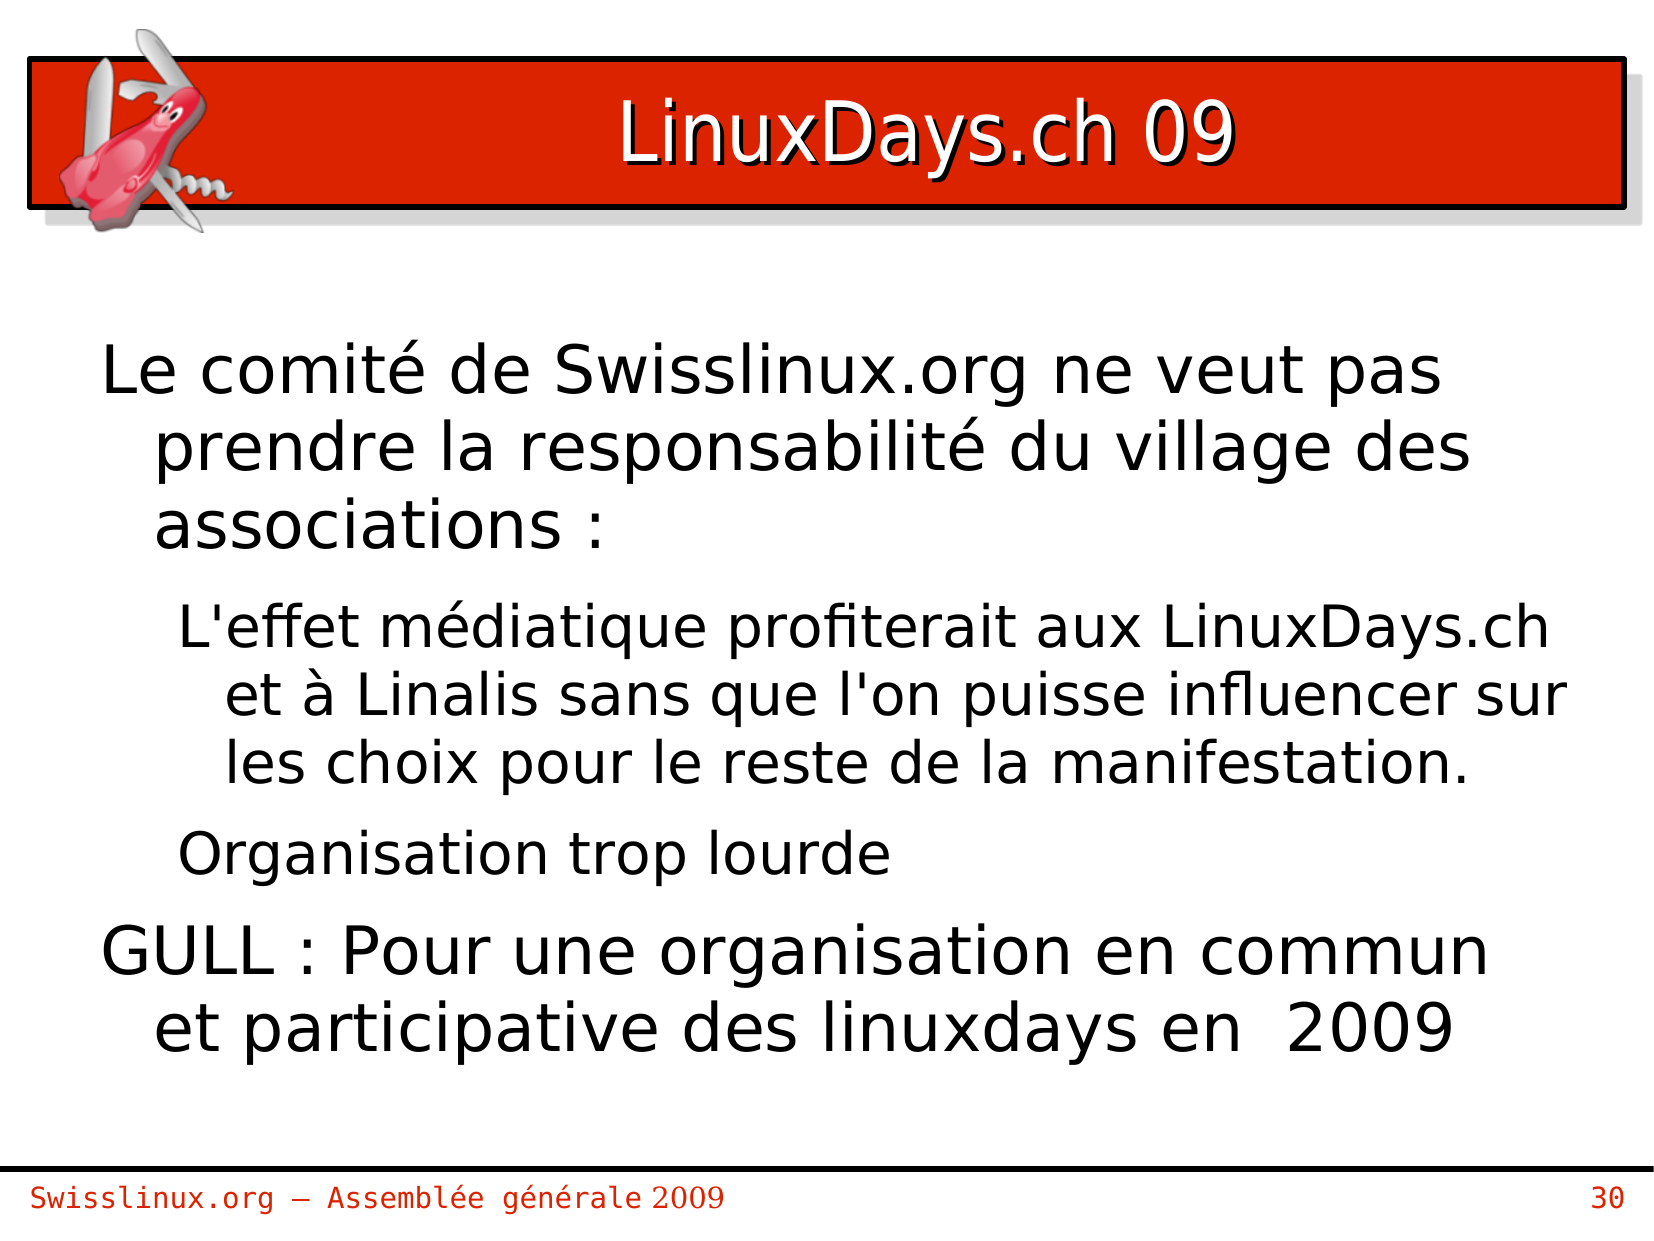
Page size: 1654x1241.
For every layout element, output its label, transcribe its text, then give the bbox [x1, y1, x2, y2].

title LinuxDays.ch 09 [259, 84, 1595, 182]
list Le comité de Swisslinux.org ne veut pas prendre la responsabilité du village des associations : L'effet médiatique profiterait aux LinuxDays.ch et à Linalis sans que l'on puisse influencer sur les choix pour le reste de la manifestation. Organisation trop lourde GULL : Pour une organisation en commun et participative des linuxdays en 2009 [82, 297, 1571, 1102]
picture [59, 29, 234, 233]
